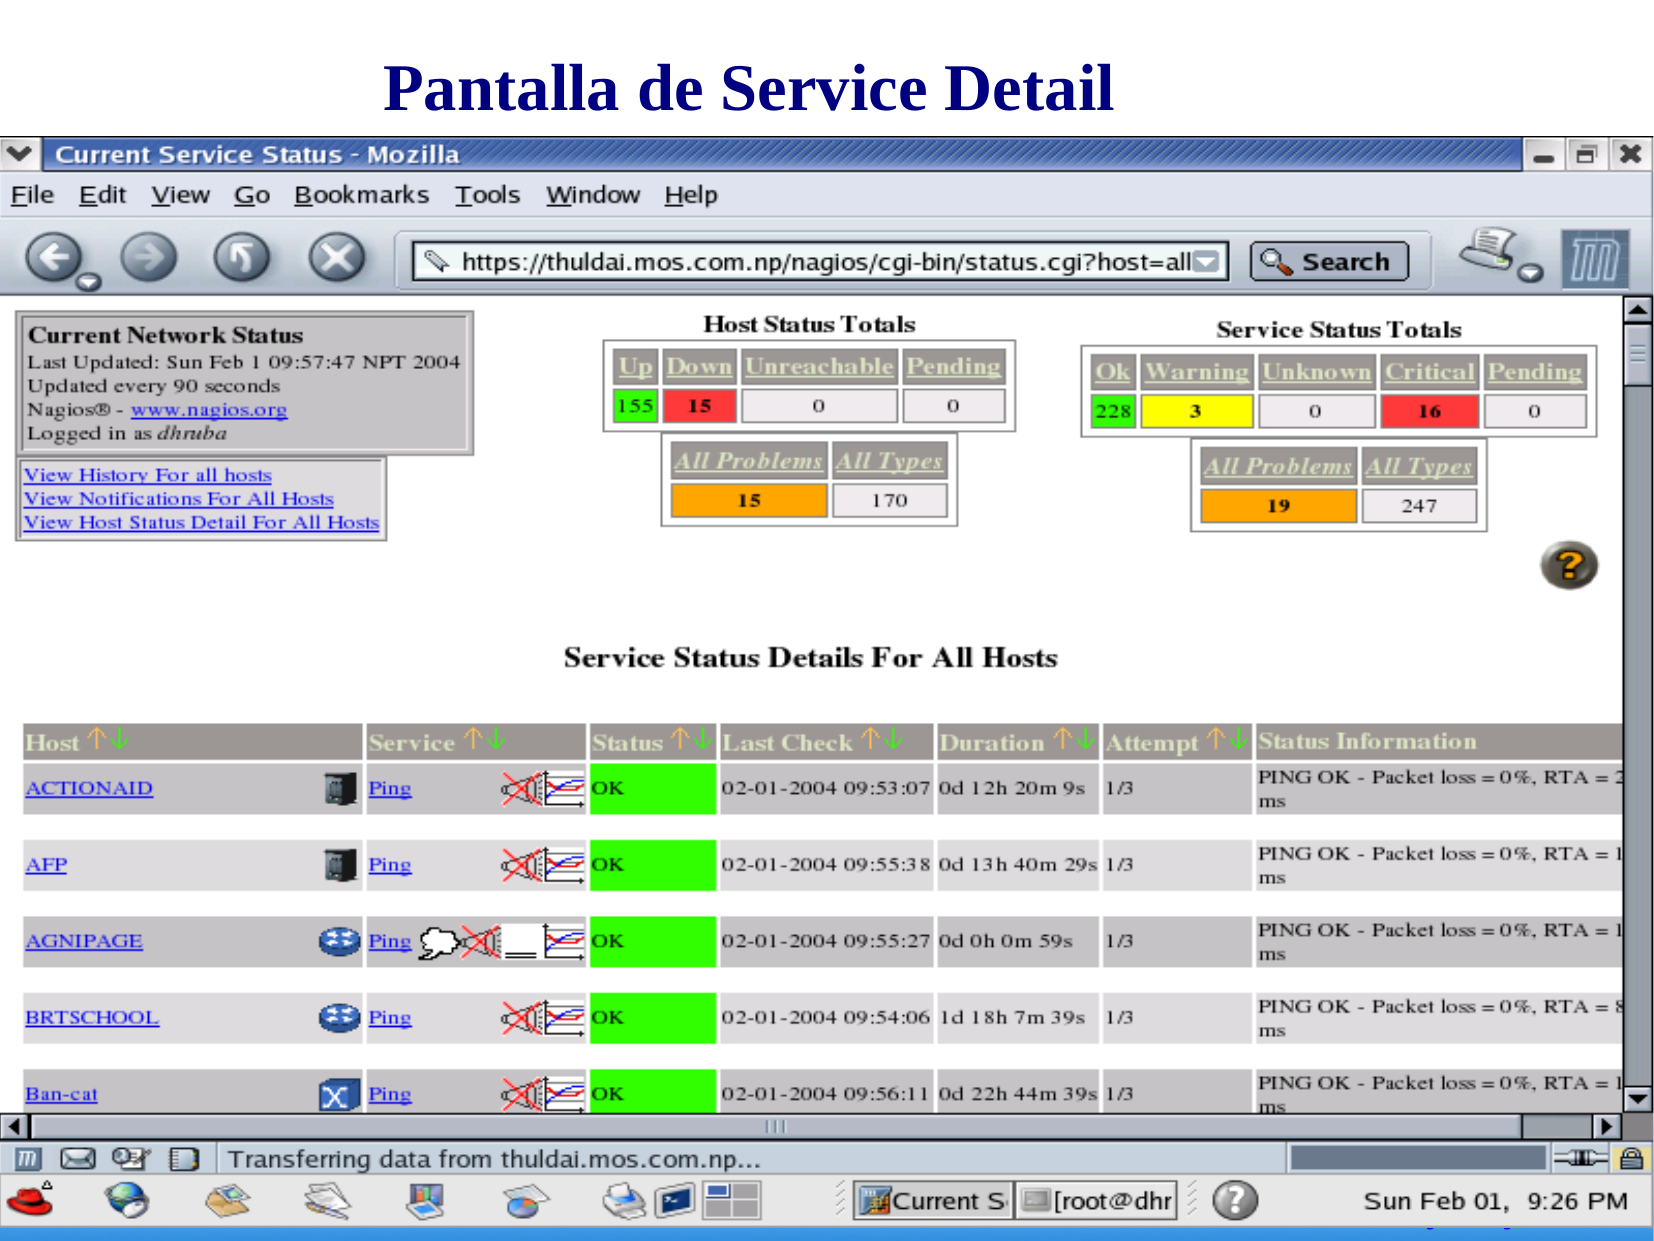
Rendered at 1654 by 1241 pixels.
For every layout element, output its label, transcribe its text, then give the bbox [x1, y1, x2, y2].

picture [0, 136, 1654, 1241]
text_box Pantalla de Service Detail [112, 36, 1388, 136]
